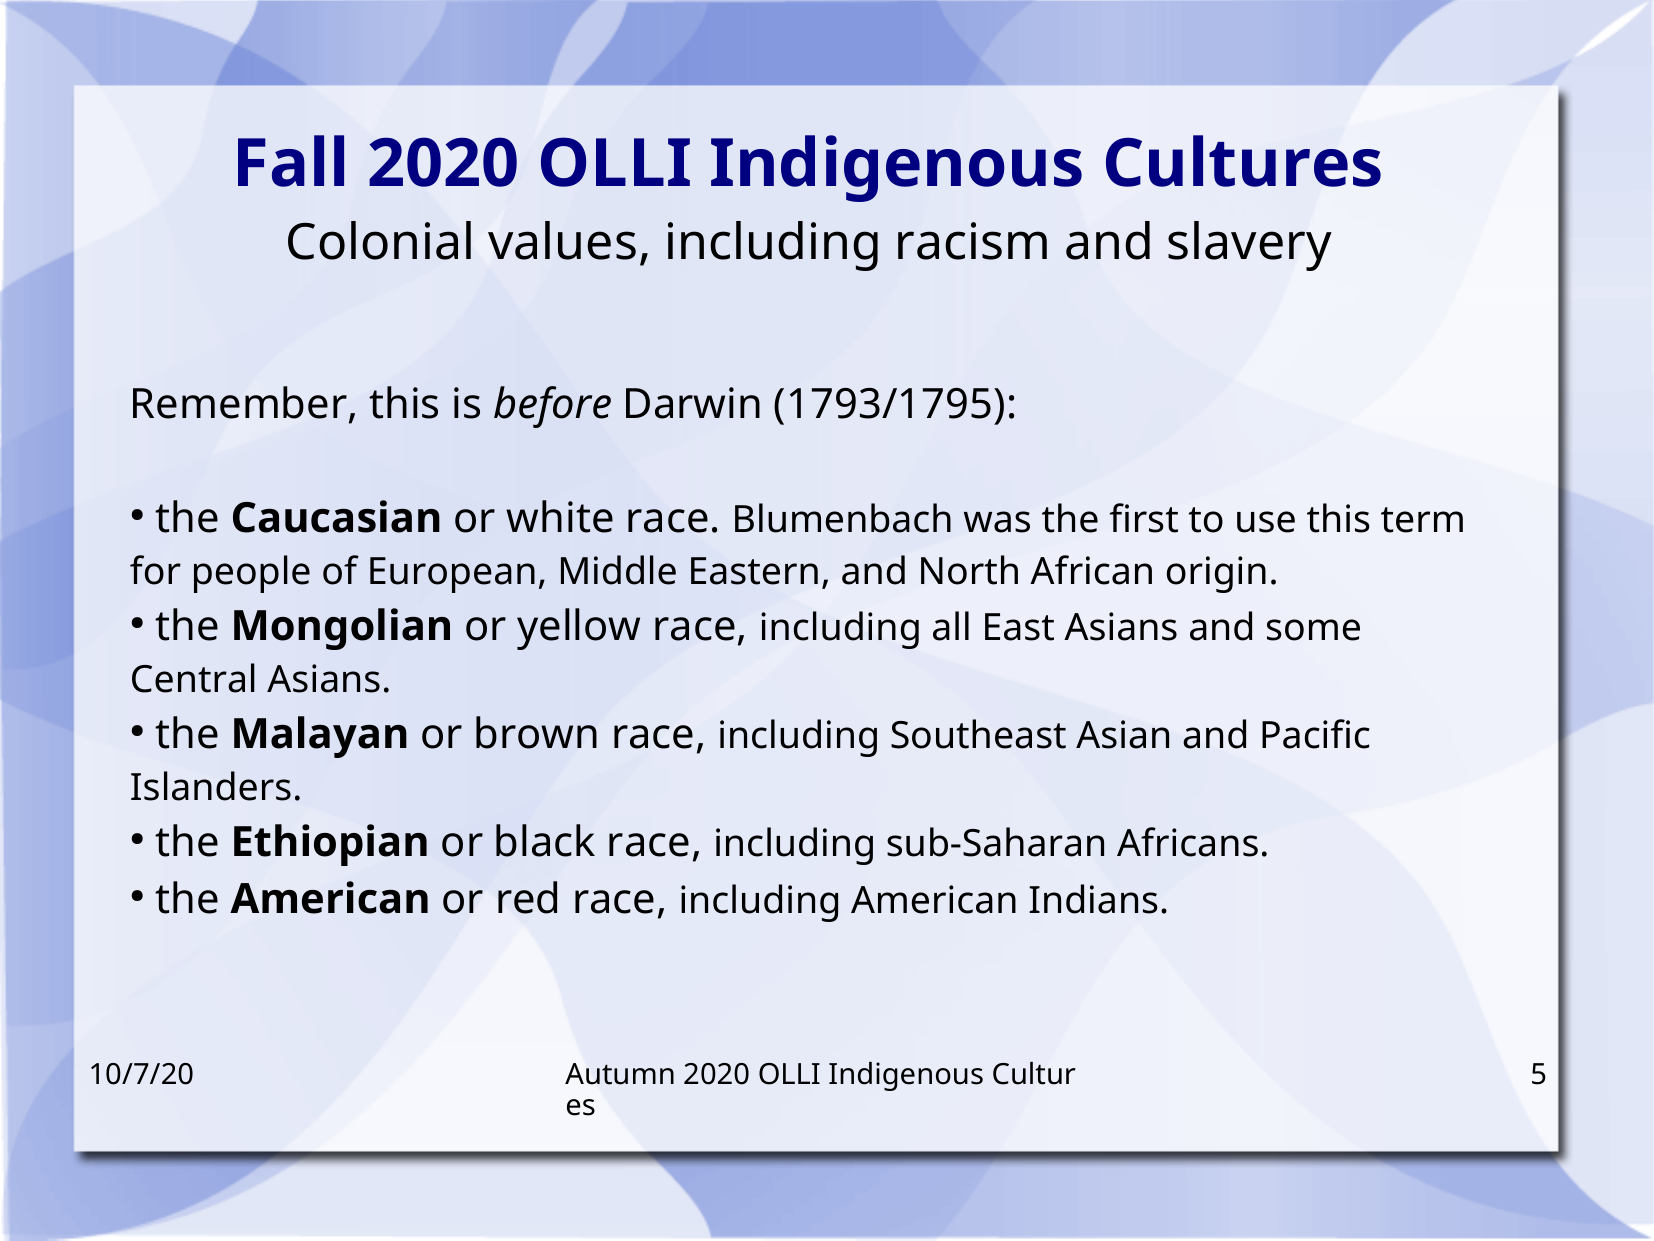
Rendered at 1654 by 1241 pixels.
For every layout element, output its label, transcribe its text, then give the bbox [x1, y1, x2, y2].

title Fall 2020 OLLI Indigenous Cultures Colonial values, including racism and slavery [82, 90, 1536, 298]
subtitle Remember, this is before Darwin (1793/1795): the Caucasian or white race. Blumenbach was the first to use this term for people of European, Middle Eastern, and North African origin. the Mongolian or yellow race, including all East Asians and some Central Asians. the Malayan or brown race, including Southeast Asian and Pacific Islanders. the Ethiopian or black race, including sub-Saharan Africans. the American or red race, including American Indians. [129, 324, 1489, 975]
picture [0, 0, 1654, 1241]
